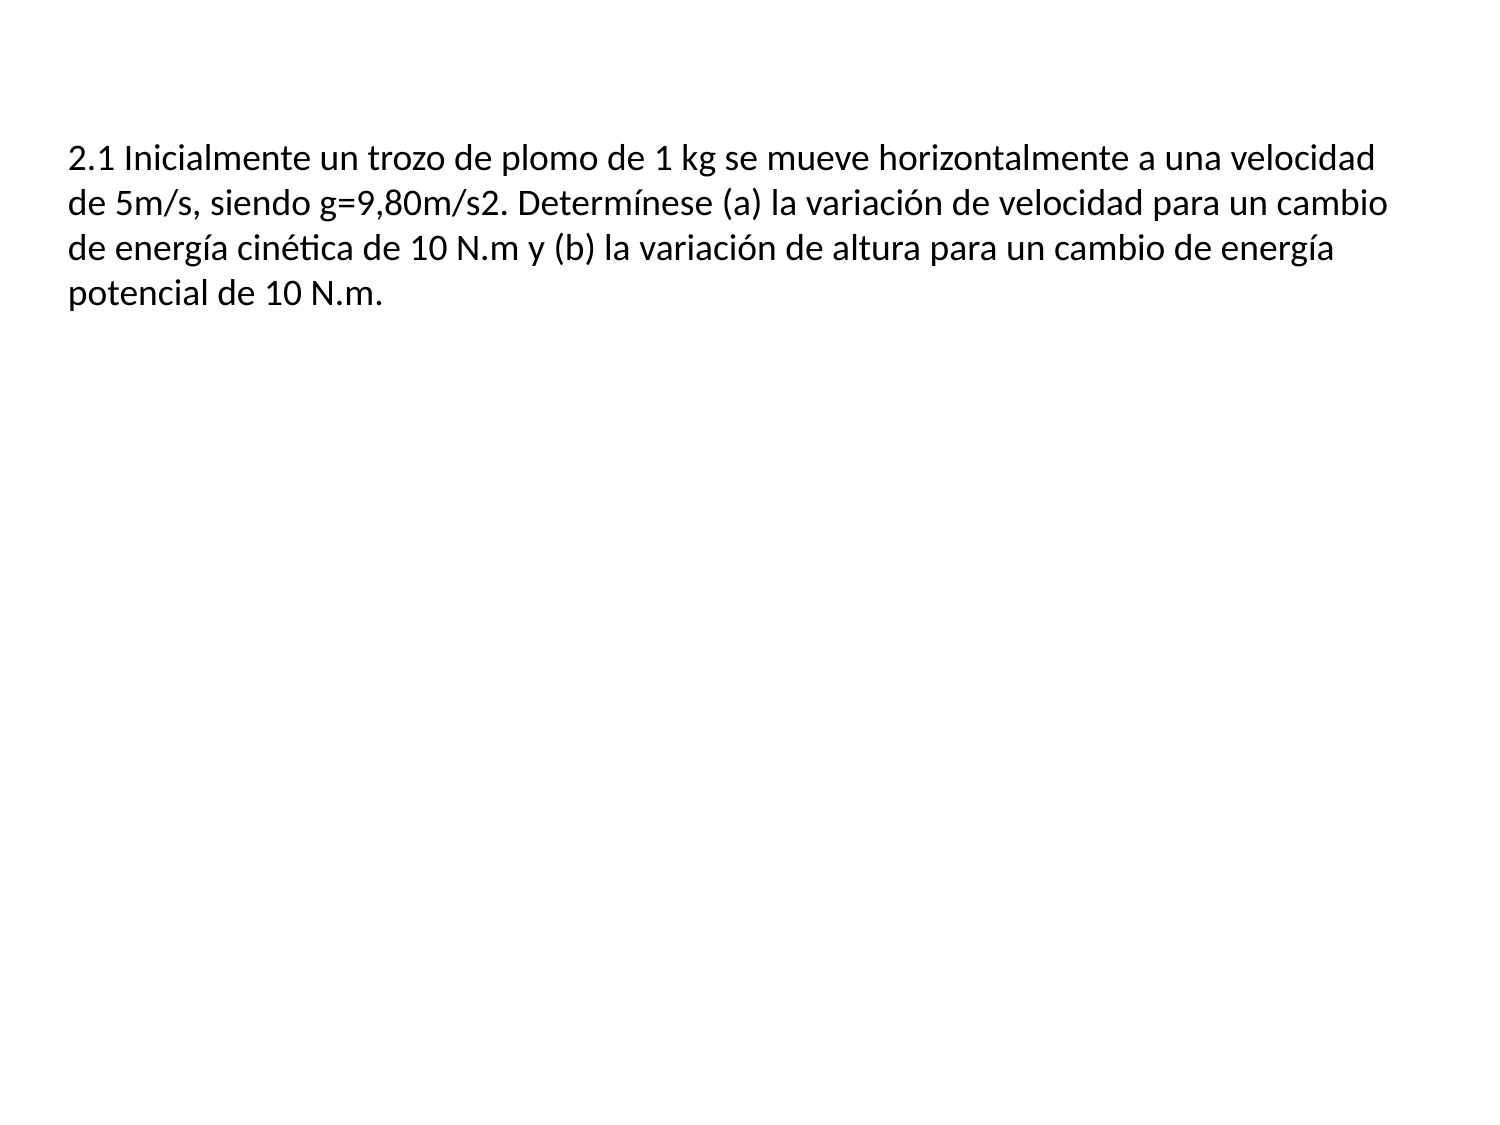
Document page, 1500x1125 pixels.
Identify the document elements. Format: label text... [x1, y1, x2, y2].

text_box 2.1 Inicialmente un trozo de plomo de 1 kg se mueve horizontalmente a una velocidad de 5m/s, siendo g=9,80m/s2. Determínese (a) la variación de velocidad para un cambio de energía cinética de 10 N.m y (b) la variación de altura para un cambio de energía potencial de 10 N.m. [53, 125, 1424, 321]
